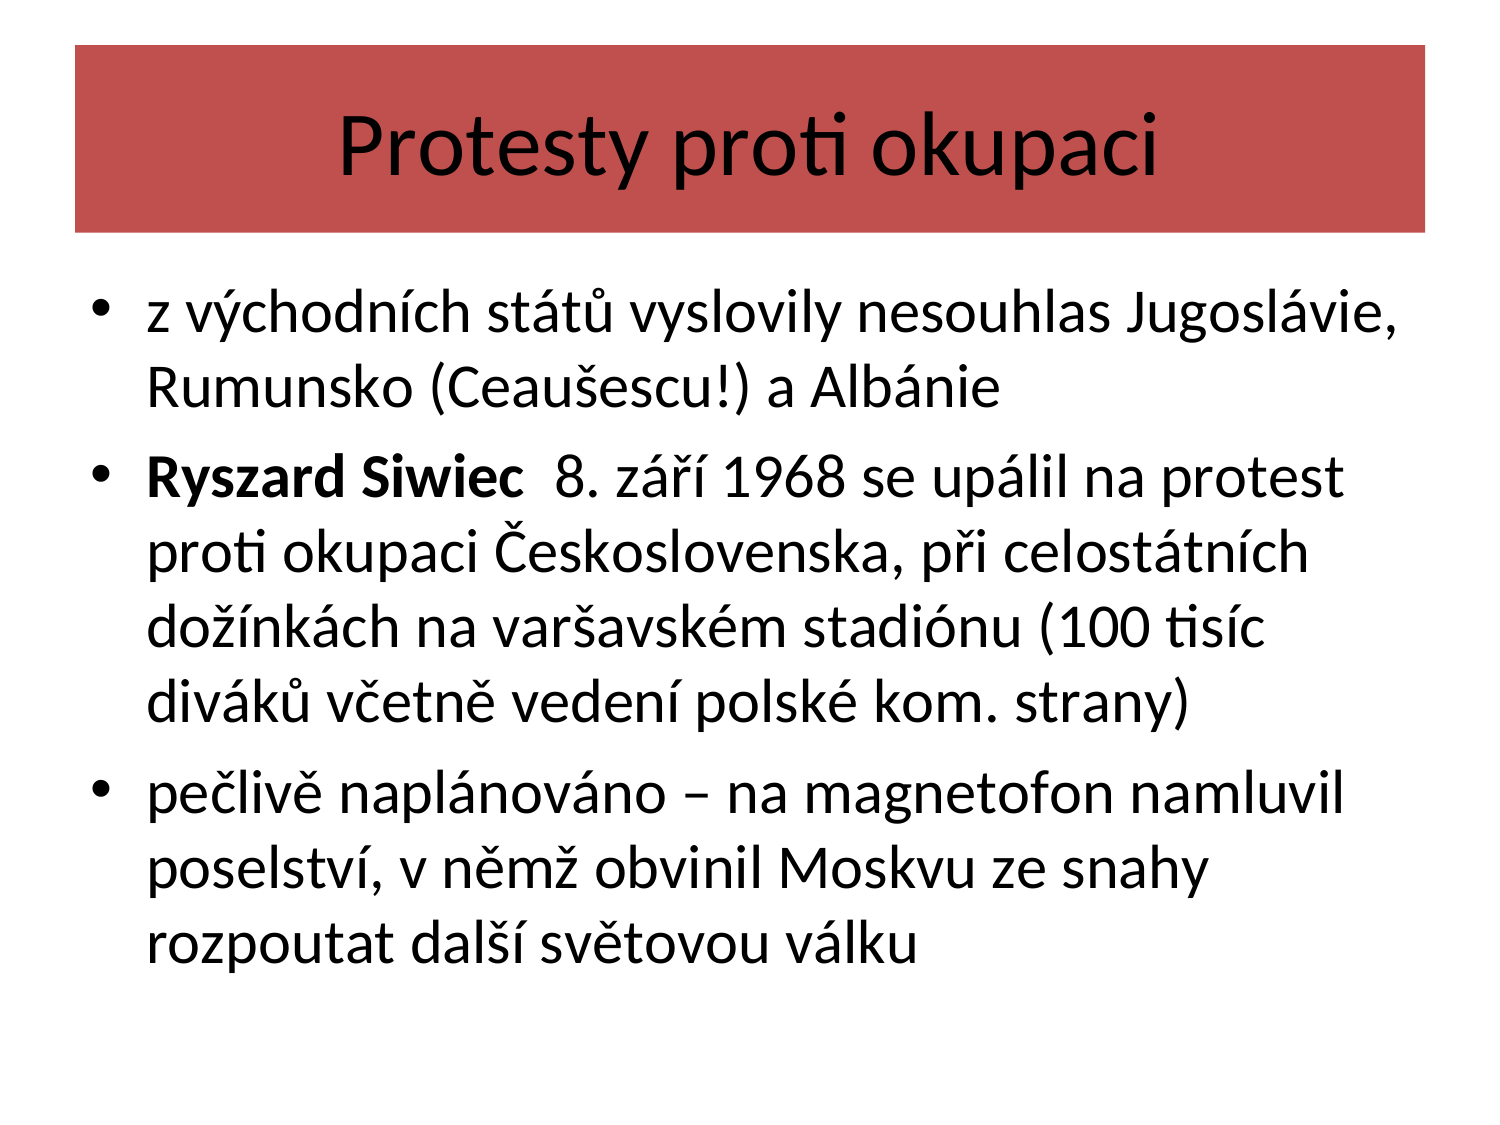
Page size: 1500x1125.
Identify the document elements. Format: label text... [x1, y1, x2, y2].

title Protesty proti okupaci [75, 45, 1426, 233]
list z východních států vyslovily nesouhlas Jugoslávie, Rumunsko (Ceaušescu!) a Albánie Ryszard Siwiec 8. září 1968 se upálil na protest proti okupaci Československa, při celostátních dožínkách na varšavském stadiónu (100 tisíc diváků včetně vedení polské kom. strany) pečlivě naplánováno – na magnetofon namluvil poselství, v němž obvinil Moskvu ze snahy rozpoutat další světovou válku [75, 262, 1426, 1006]
